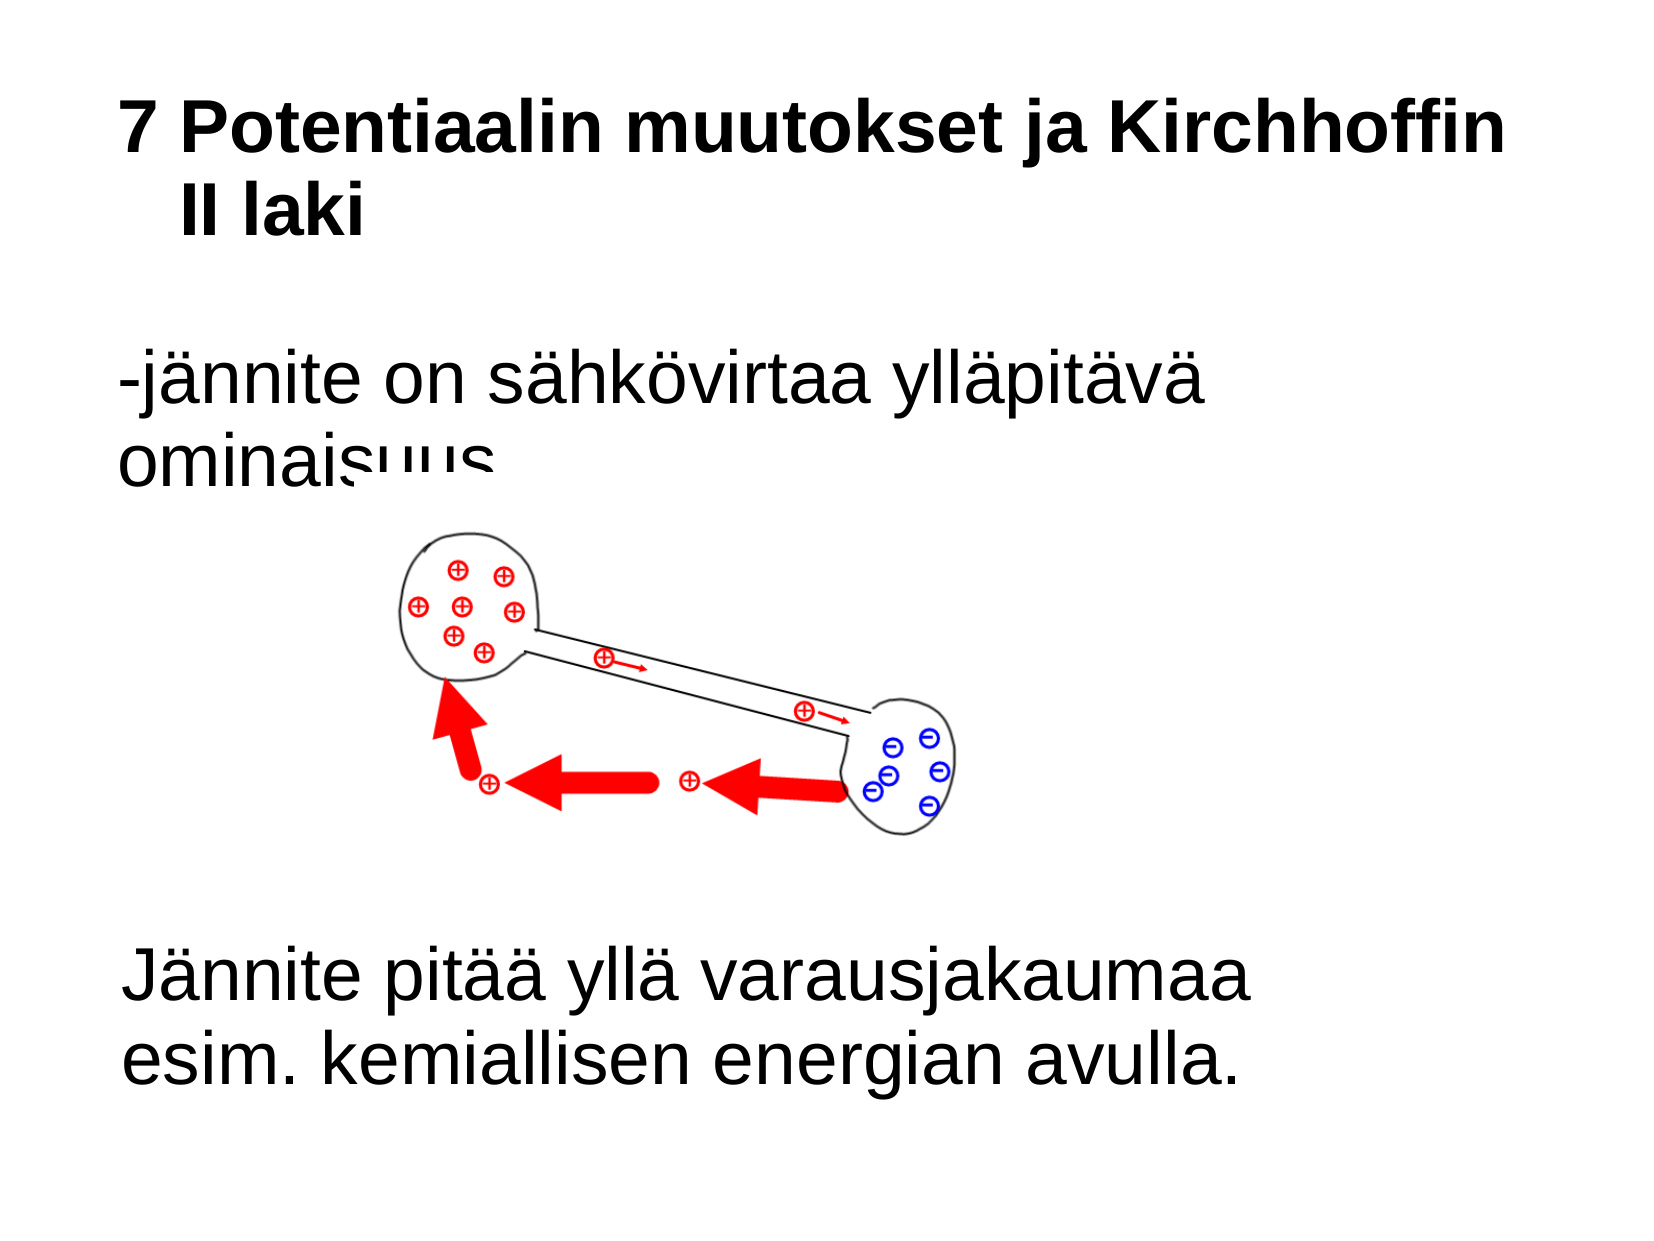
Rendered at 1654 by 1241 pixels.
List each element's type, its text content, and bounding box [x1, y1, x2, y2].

text_box 7 Potentiaalin muutokset ja Kirchhoffin II laki -jännite on sähkövirtaa ylläpitävä ominaisuus [102, 70, 1548, 562]
picture [354, 472, 1010, 884]
text_box Jännite pitää yllä varausjakaumaa esim. kemiallisen energian avulla. [106, 921, 1465, 1158]
